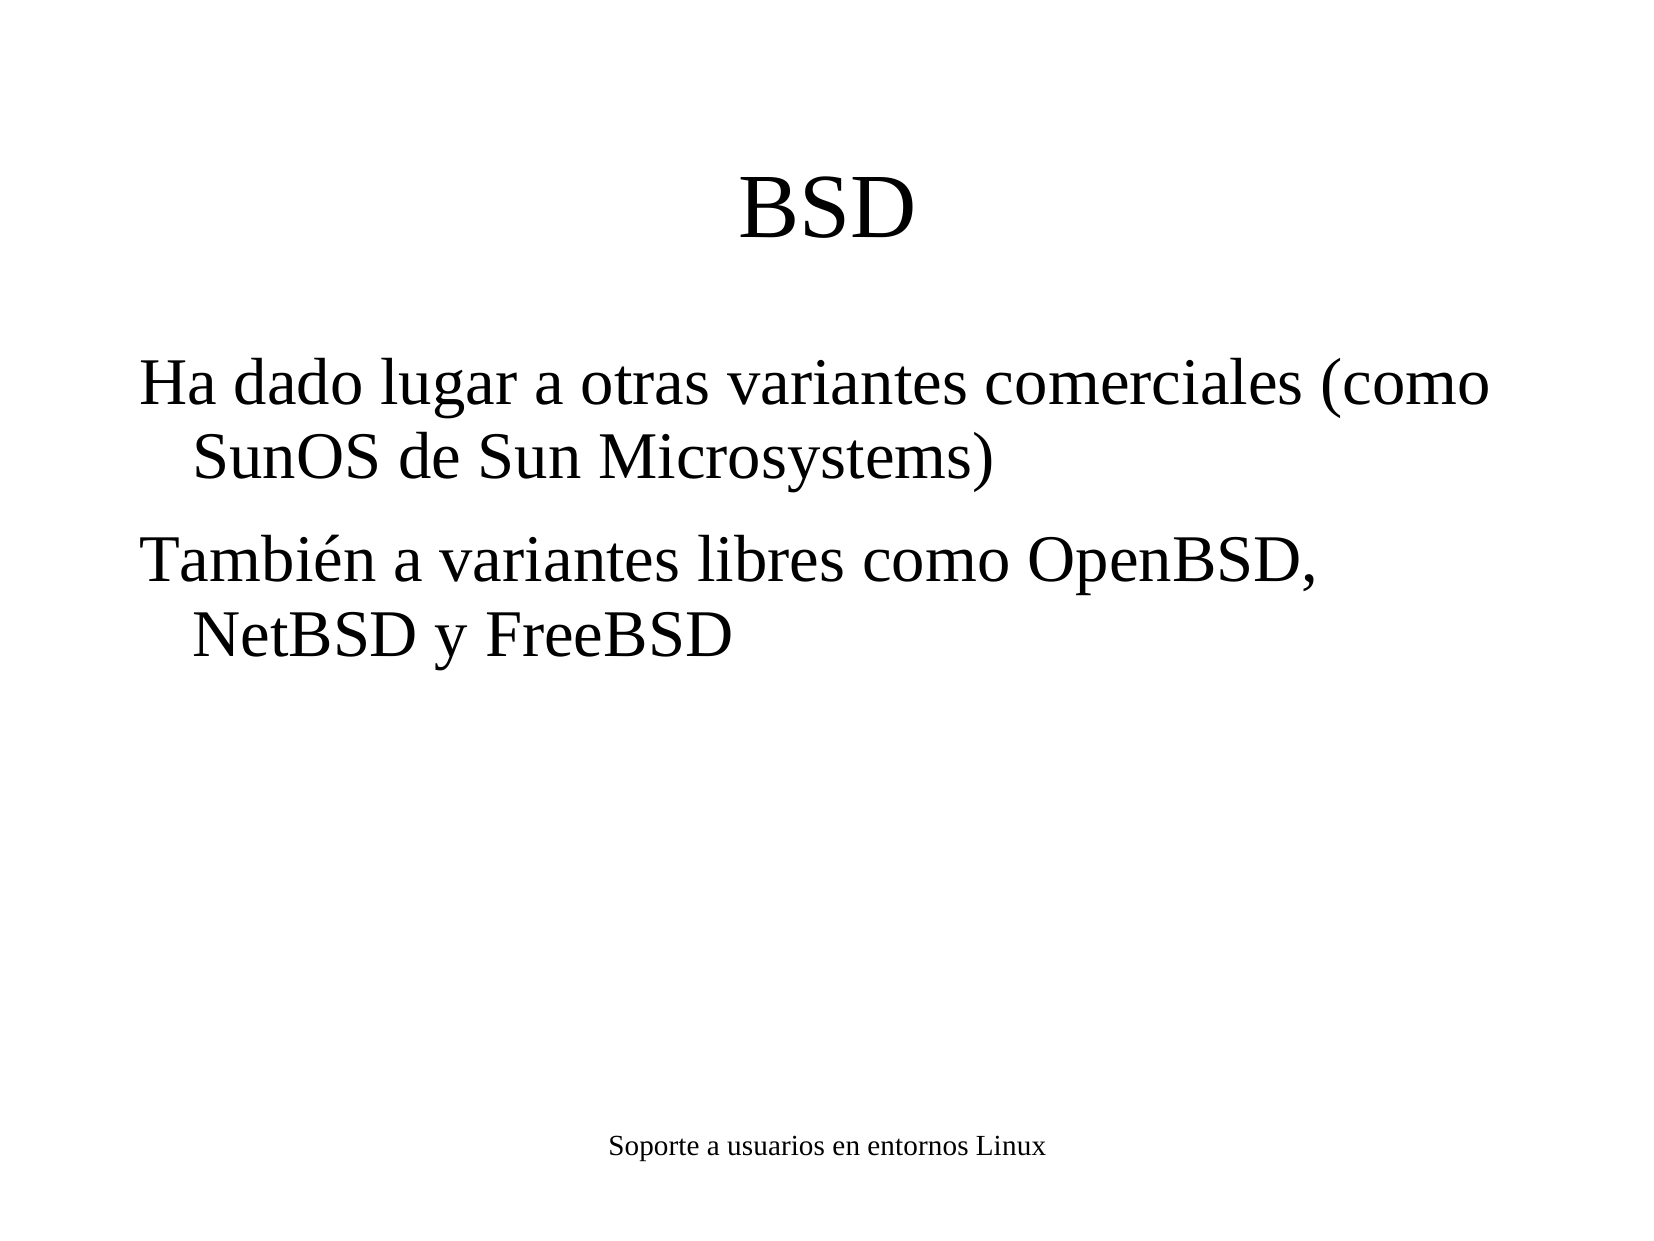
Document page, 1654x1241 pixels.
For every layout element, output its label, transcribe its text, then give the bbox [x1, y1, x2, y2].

list Ha dado lugar a otras variantes comerciales (como SunOS de Sun Microsystems) También a variantes libres como OpenBSD, NetBSD y FreeBSD [121, 344, 1534, 1127]
title BSD [121, 102, 1534, 311]
